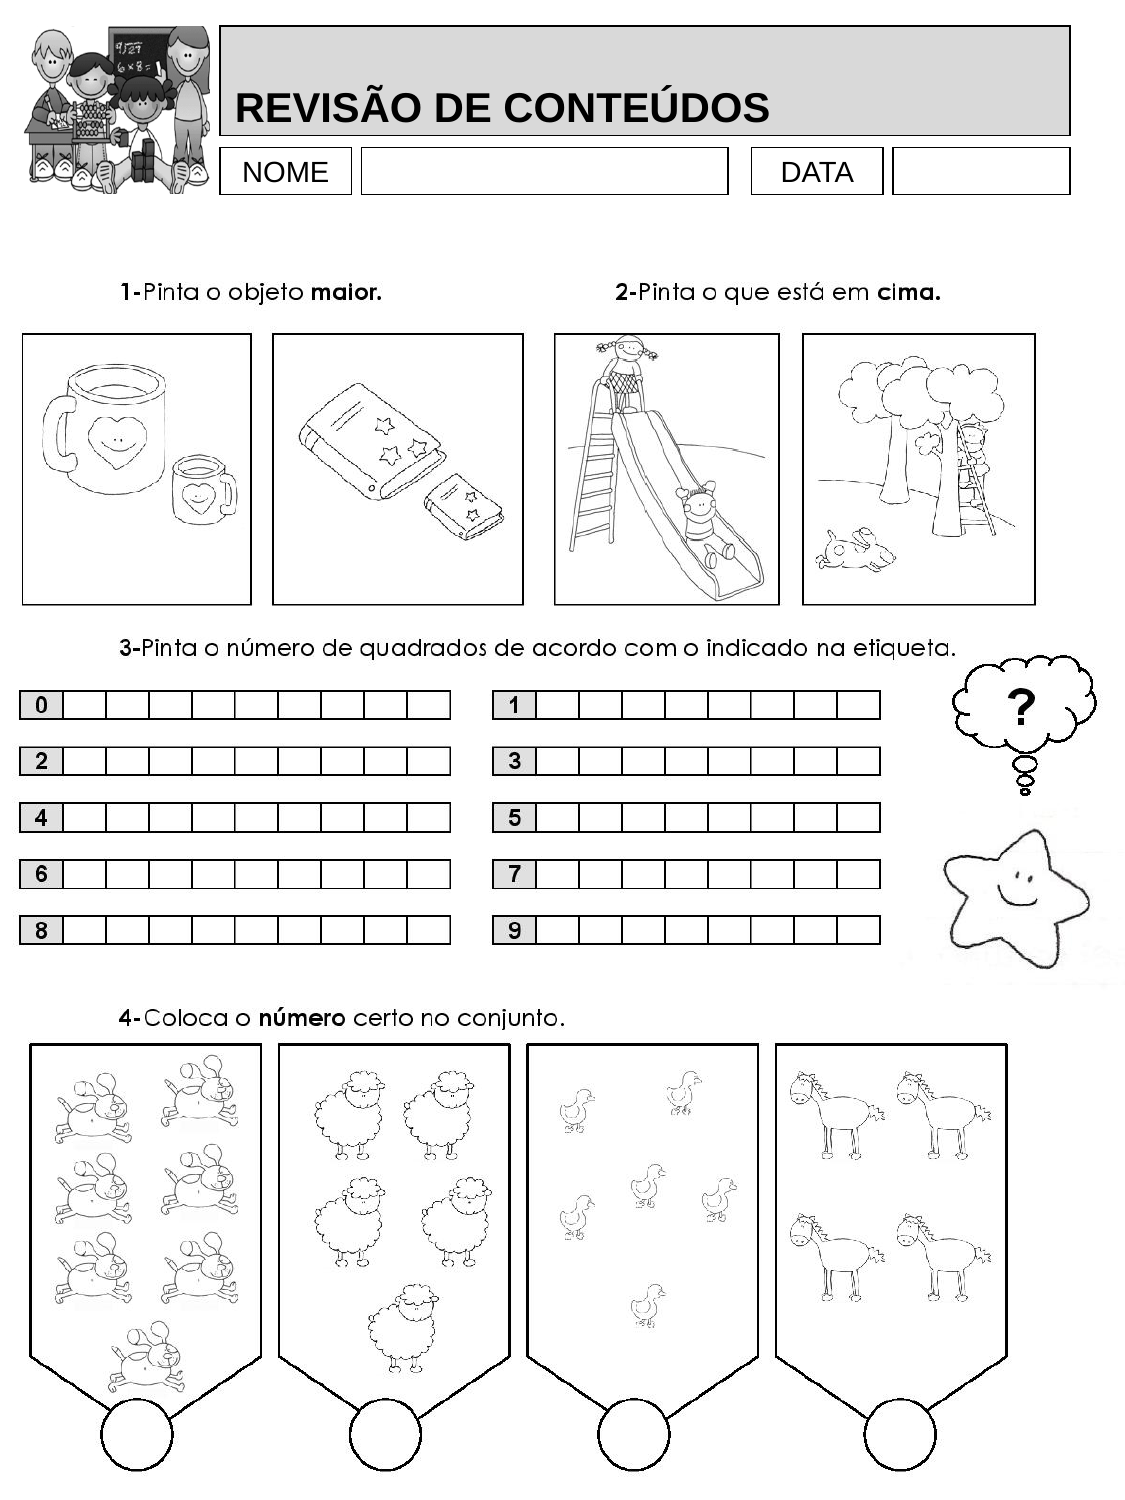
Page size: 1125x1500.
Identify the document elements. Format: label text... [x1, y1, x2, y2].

text_box REVISÃO DE CONTEÚDOS [219, 26, 1071, 136]
text_box NOME [220, 147, 352, 195]
picture [0, 269, 1125, 1500]
text_box DATA [751, 147, 883, 195]
picture [23, 26, 210, 194]
